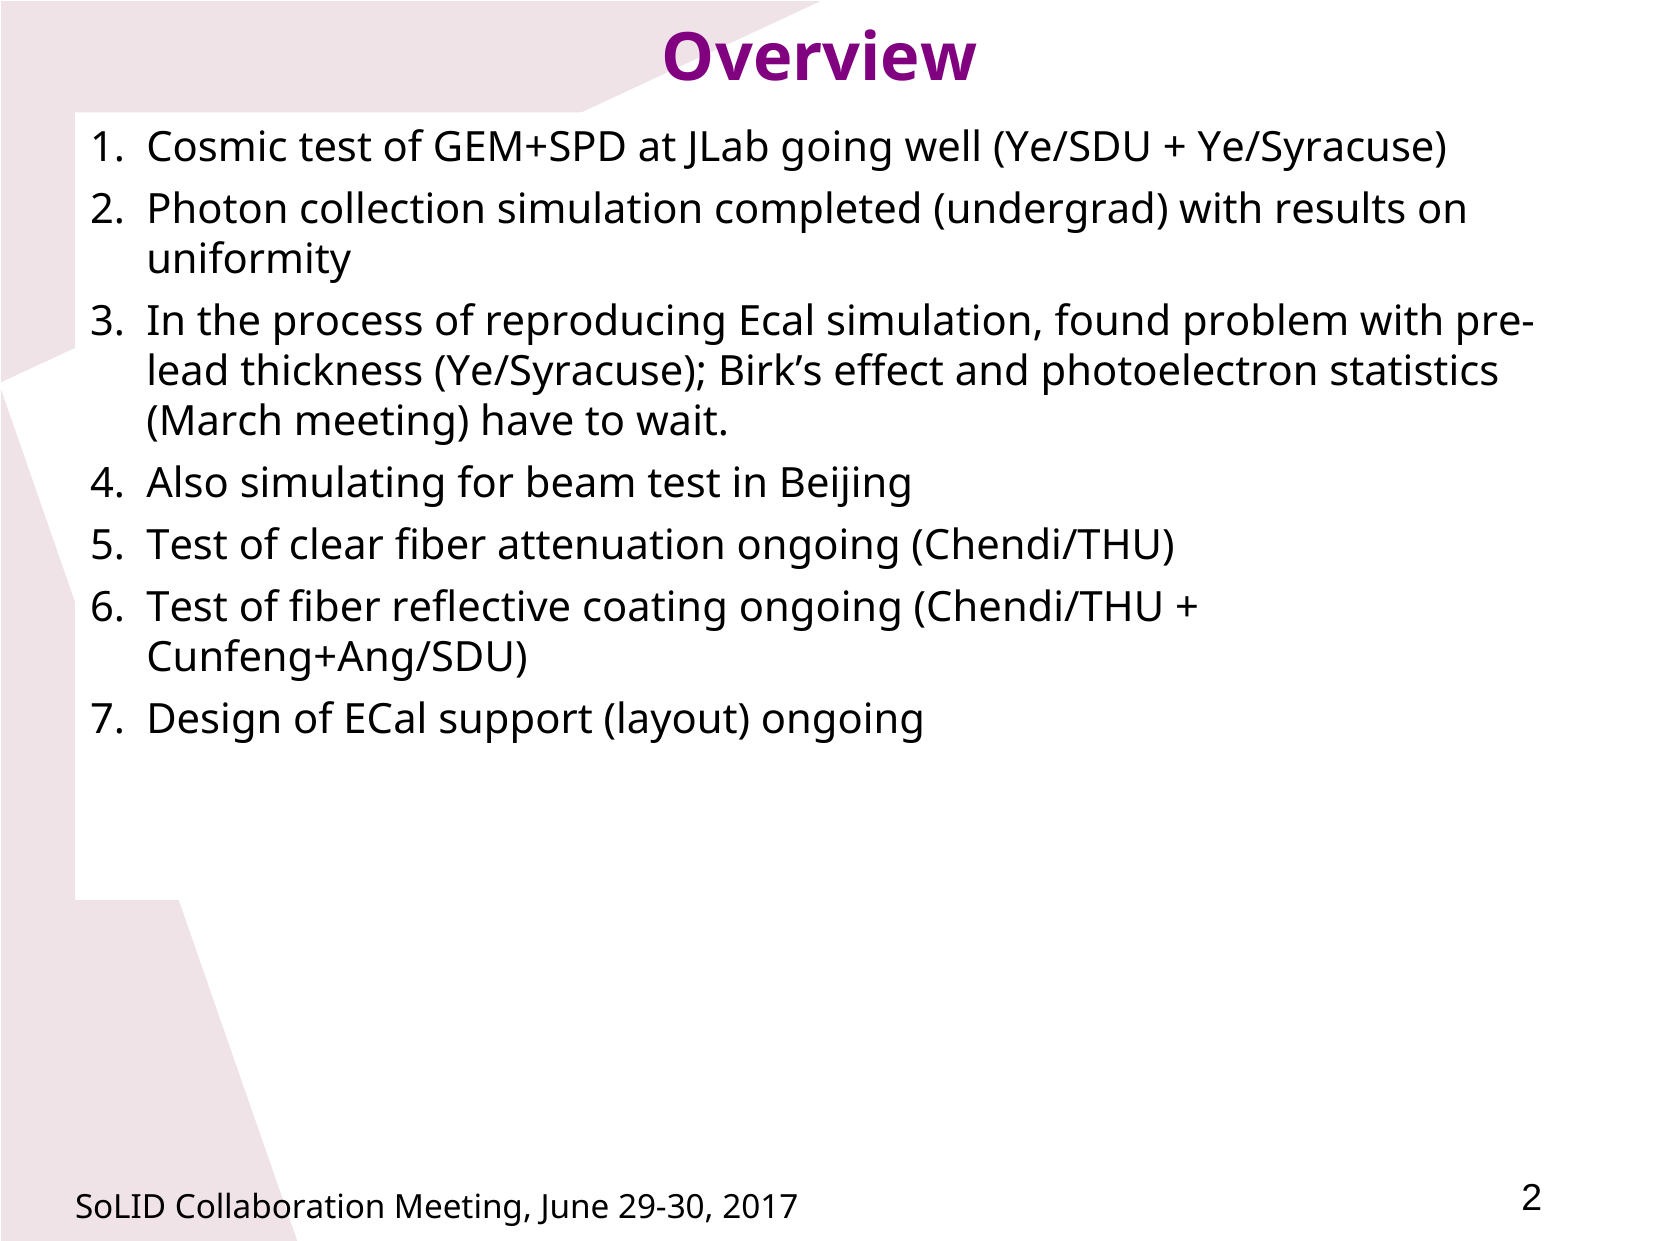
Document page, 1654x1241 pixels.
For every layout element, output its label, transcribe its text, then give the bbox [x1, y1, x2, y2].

title Overview [68, 13, 1571, 152]
text_box Cosmic test of GEM+SPD at JLab going well (Ye/SDU + Ye/Syracuse) Photon collection simulation completed (undergrad) with results on uniformity In the process of reproducing Ecal simulation, found problem with pre-lead thickness (Ye/Syracuse); Birk’s effect and photoelectron statistics (March meeting) have to wait. Also simulating for beam test in Beijing Test of clear fiber attenuation ongoing (Chendi/THU) Test of fiber reflective coating ongoing (Chendi/THU + Cunfeng+Ang/SDU) Design of ECal support (layout) ongoing [75, 112, 1576, 900]
